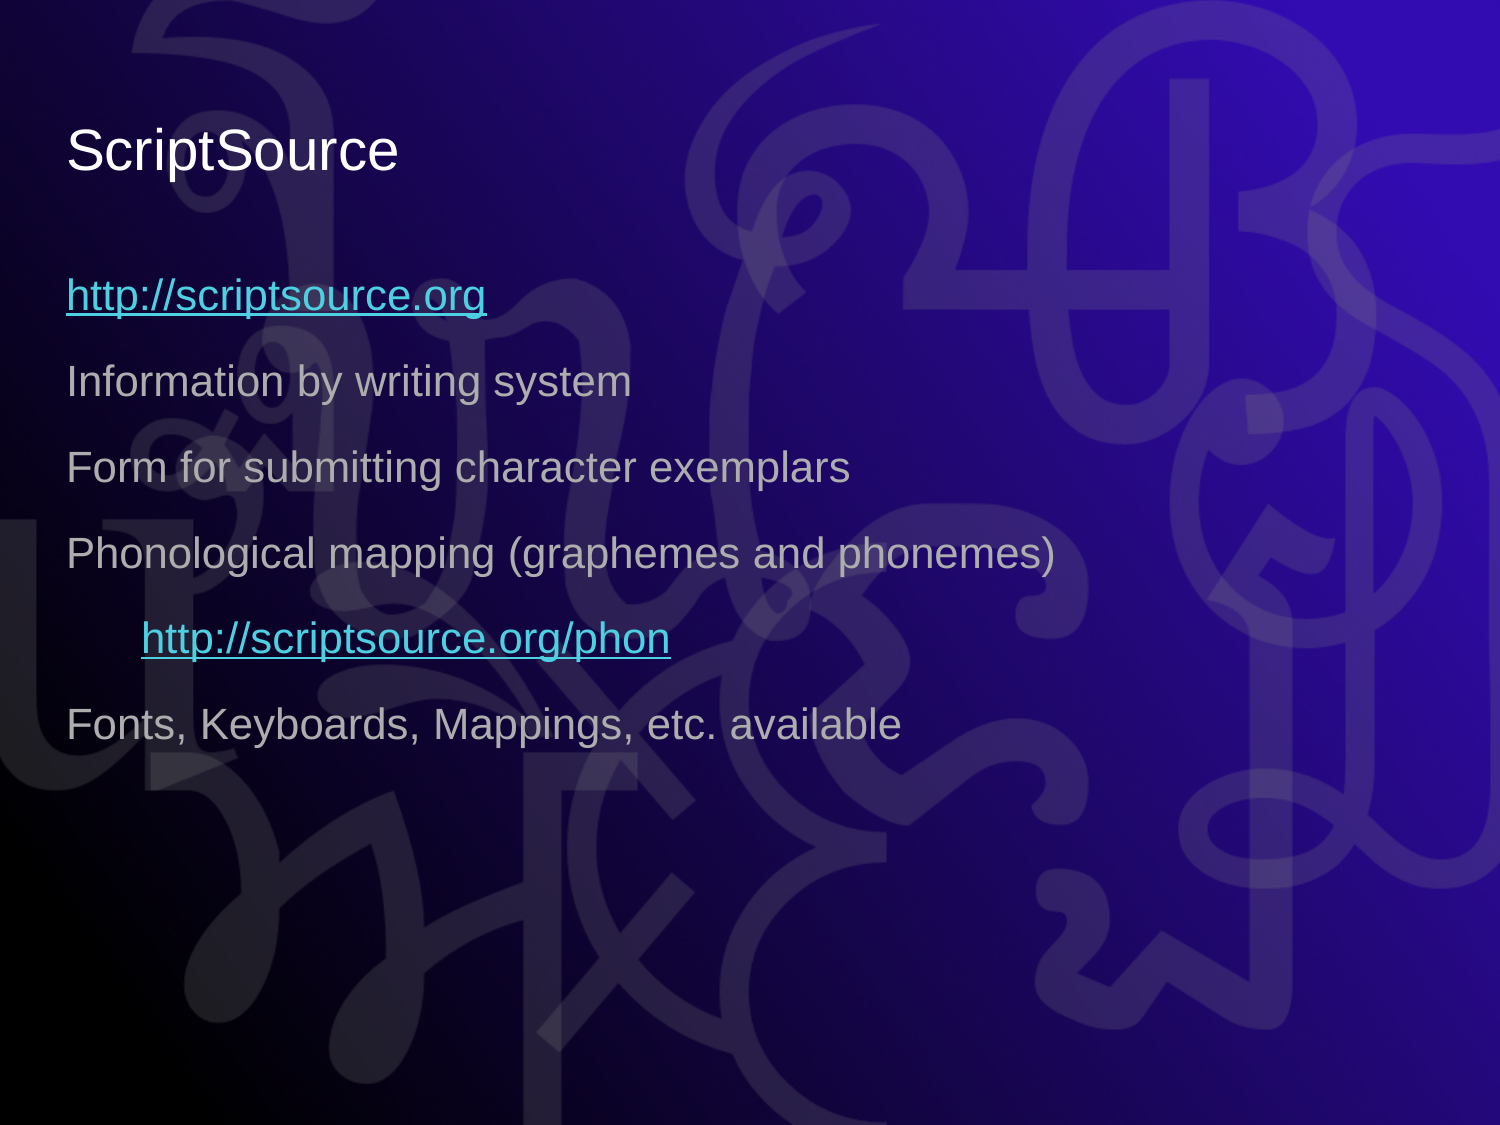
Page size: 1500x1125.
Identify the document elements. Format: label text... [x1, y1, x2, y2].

picture [0, 0, 1500, 1125]
list http://scriptsource.org Information by writing system Form for submitting character exemplars Phonological mapping (graphemes and phonemes) http://scriptsource.org/phon Fonts, Keyboards, Mappings, etc. available [51, 252, 1449, 1000]
title ScriptSource [51, 97, 1449, 223]
